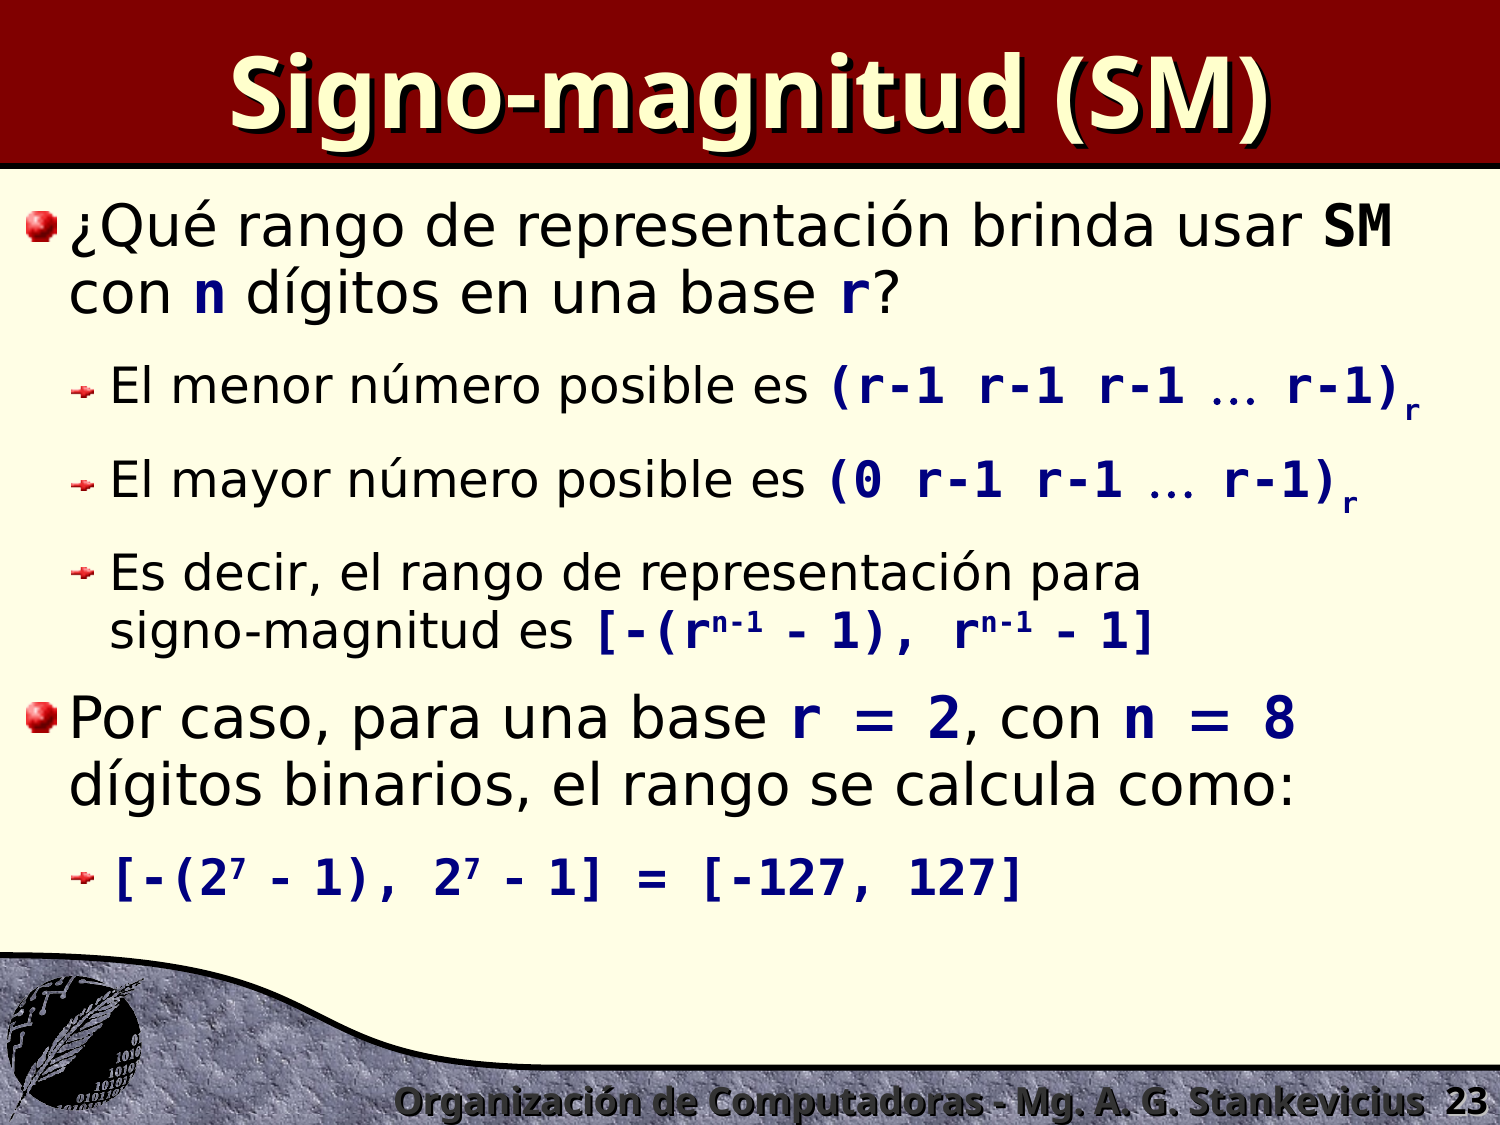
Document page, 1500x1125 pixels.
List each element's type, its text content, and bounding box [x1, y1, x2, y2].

list ¿Qué rango de representación brinda usar SM con n dígitos en una base r? El menor número posible es (r-1 r-1 r-1 … r-1)r El mayor número posible es (0 r-1 r-1 … r-1)r Es decir, el rango de representación para signo-magnitud es [-(rn-1 - 1), rn-1 - 1] Por caso, para una base r = 2, con n = 8 dígitos binarios, el rango se calcula como: [-(27 - 1), 27 - 1] = [-127, 127] [11, 192, 1486, 935]
picture [0, 959, 1500, 1125]
picture [802, 1100, 806, 1110]
picture [1058, 1100, 1065, 1110]
picture [448, 1100, 455, 1110]
title Signo-magnitud (SM) [15, 5, 1485, 160]
